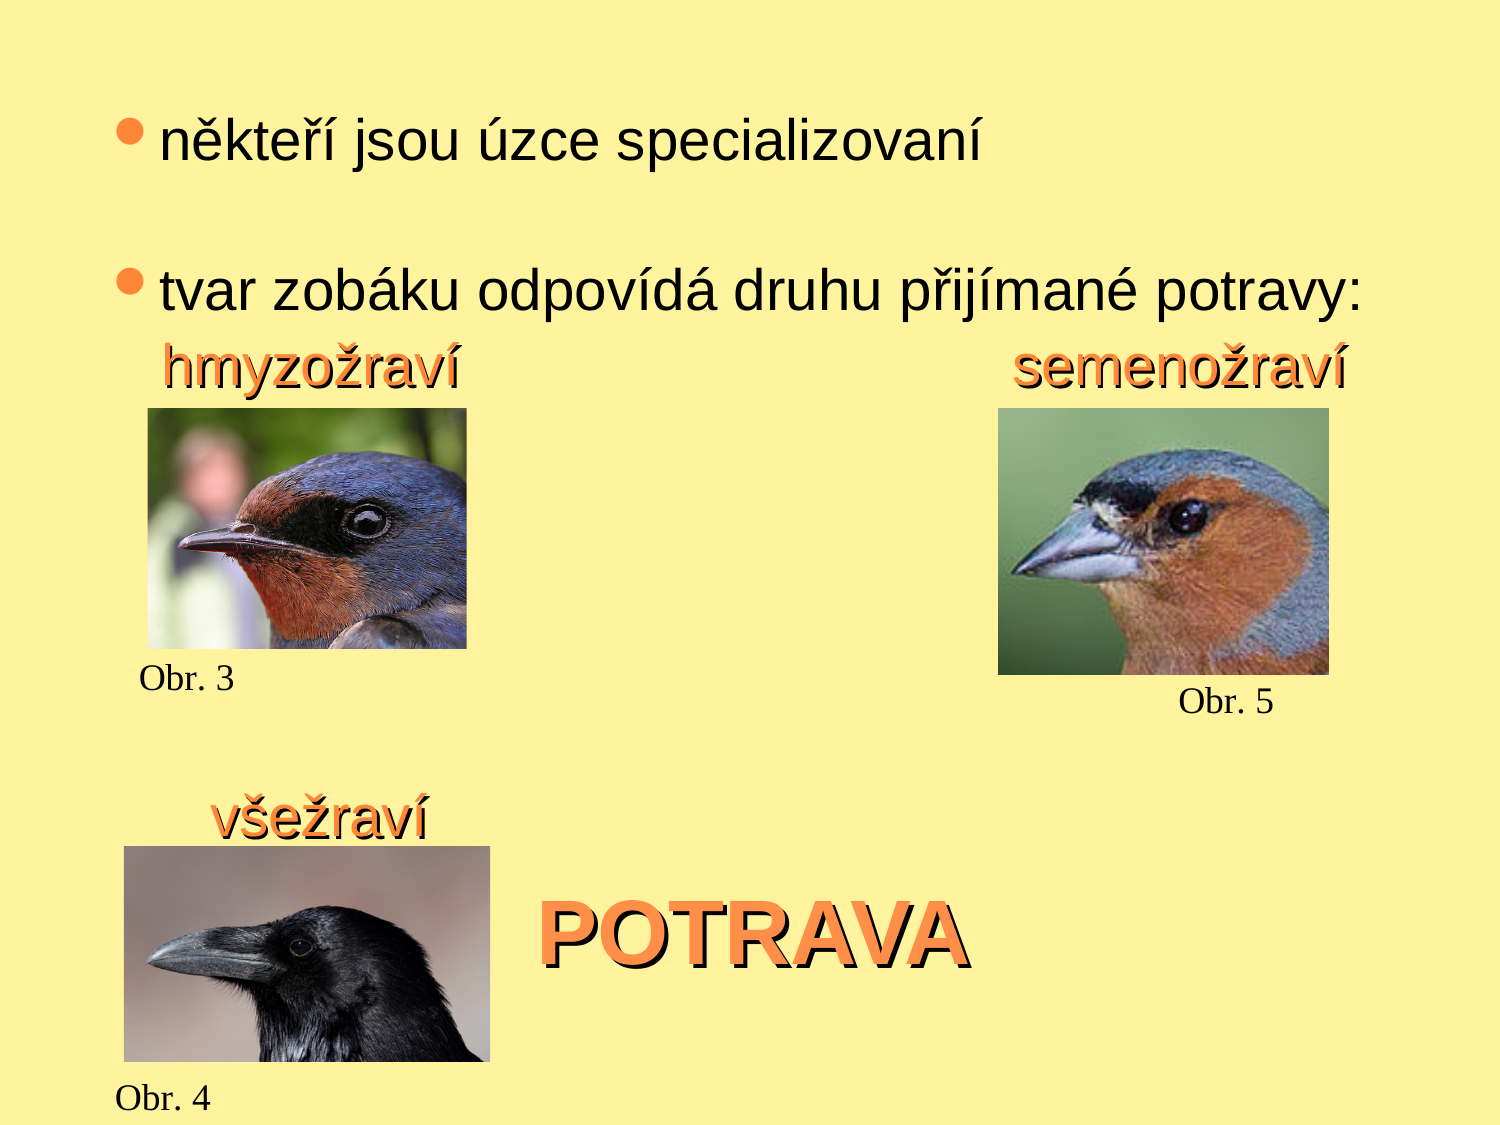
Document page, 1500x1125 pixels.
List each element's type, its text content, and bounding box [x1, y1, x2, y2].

text_box Obr. 5 [1163, 668, 1329, 730]
list někteří jsou úzce specializovaní tvar zobáku odpovídá druhu přijímané potravy: hmyzožraví semenožraví všežraví [82, 86, 1426, 1125]
picture [998, 408, 1329, 675]
text_box Obr. 4 [100, 1064, 290, 1125]
picture [123, 846, 491, 1062]
picture [147, 408, 467, 649]
text_box Obr. 3 [123, 645, 290, 706]
